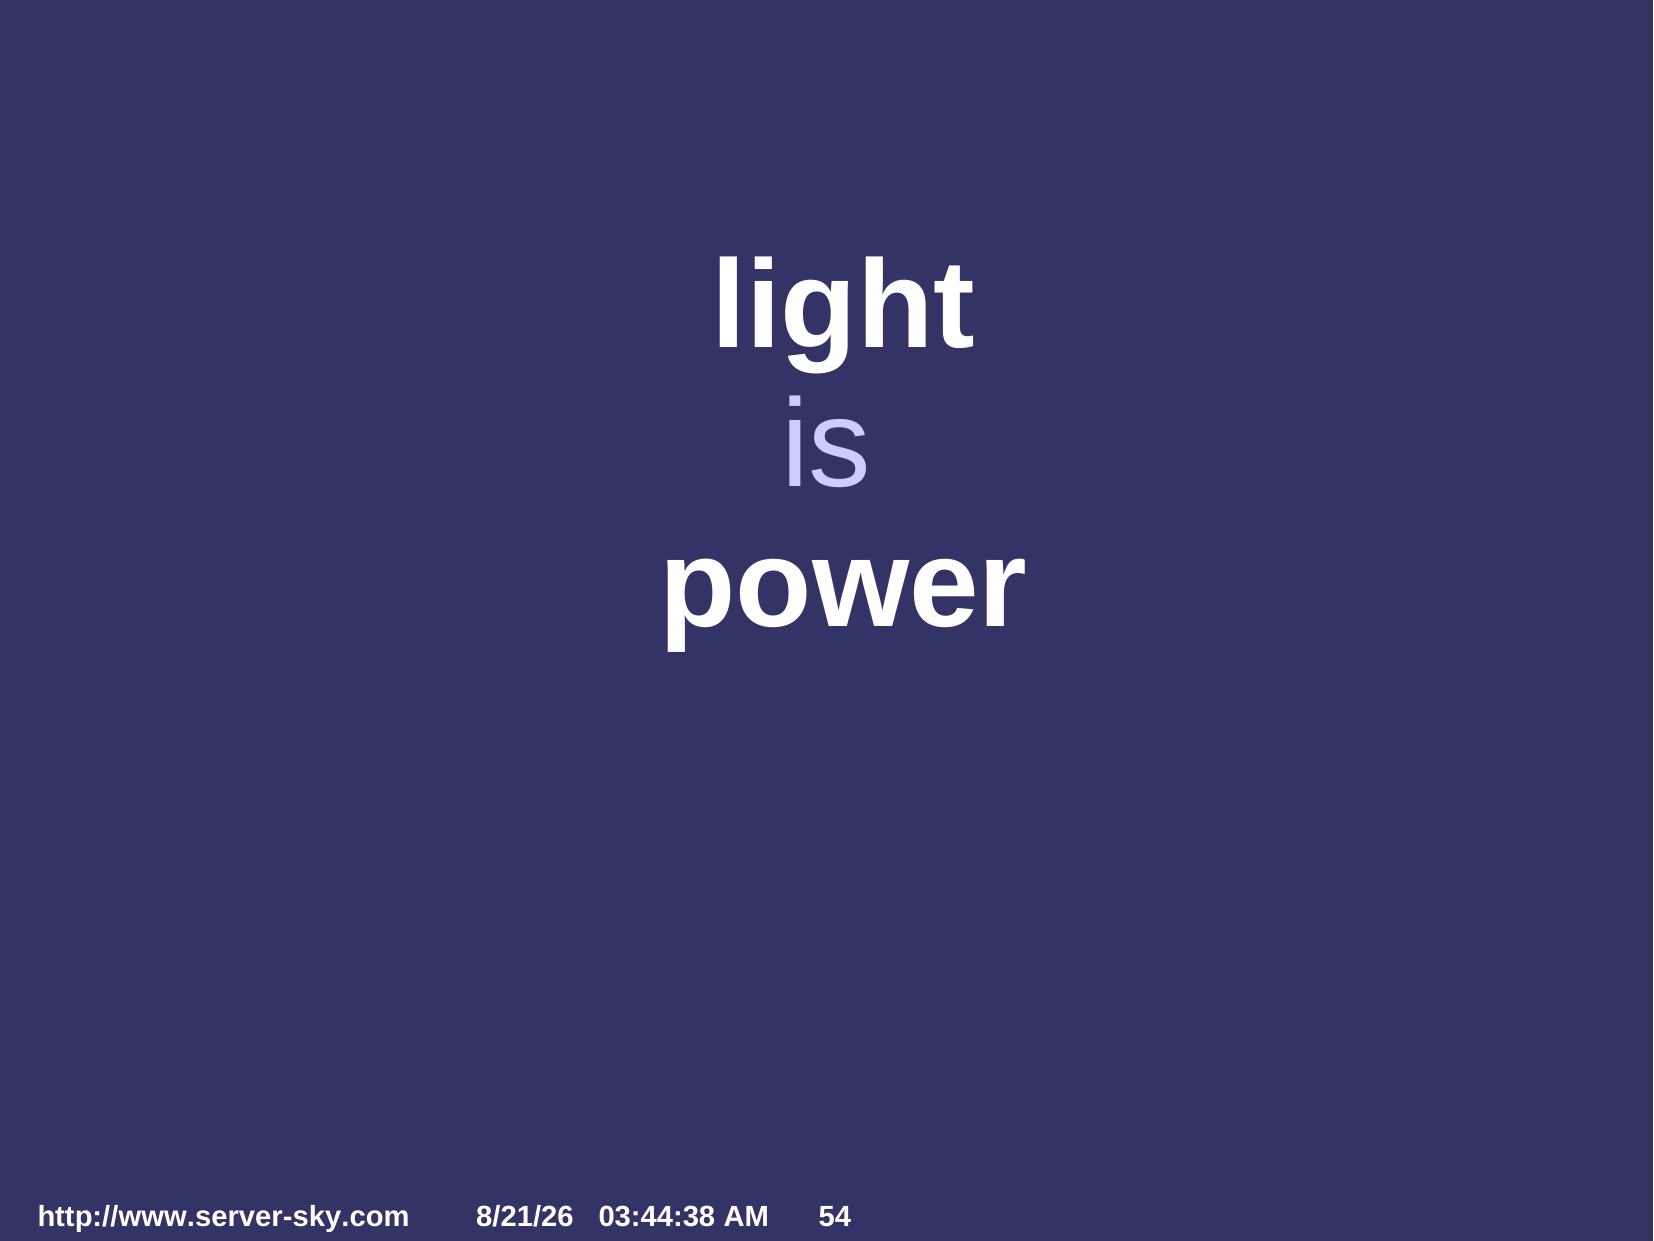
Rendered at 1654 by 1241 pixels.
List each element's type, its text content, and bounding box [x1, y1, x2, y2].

list light is power [105, 233, 1571, 800]
